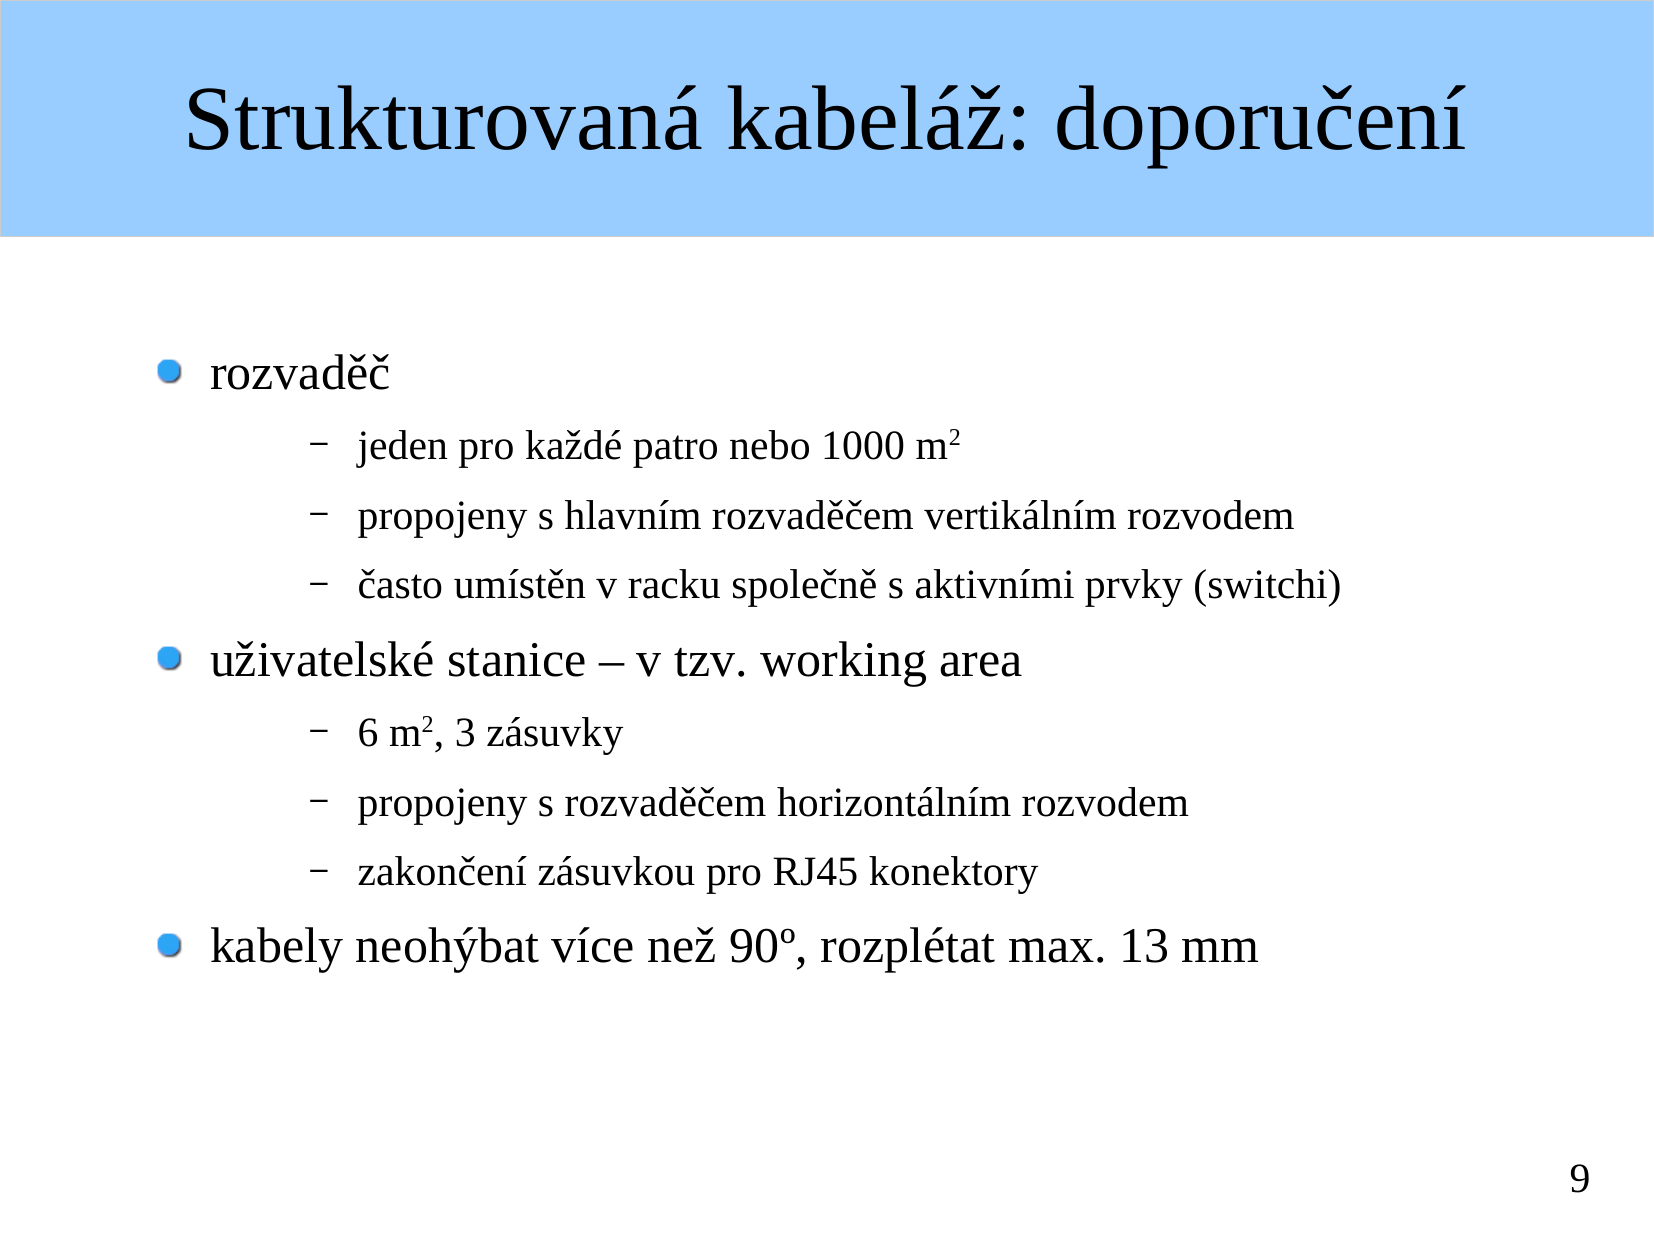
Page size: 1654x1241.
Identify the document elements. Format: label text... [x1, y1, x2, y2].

title Strukturovaná kabeláž: doporučení [0, 0, 1654, 237]
list rozvaděč jeden pro každé patro nebo 1000 m2 propojeny s hlavním rozvaděčem vertikálním rozvodem často umístěn v racku společně s aktivními prvky (switchi) uživatelské stanice – v tzv. working area 6 m2, 3 zásuvky propojeny s rozvaděčem horizontálním rozvodem zakončení zásuvkou pro RJ45 konektory kabely neohýbat více než 90º, rozplétat max. 13 mm [121, 344, 1534, 1157]
